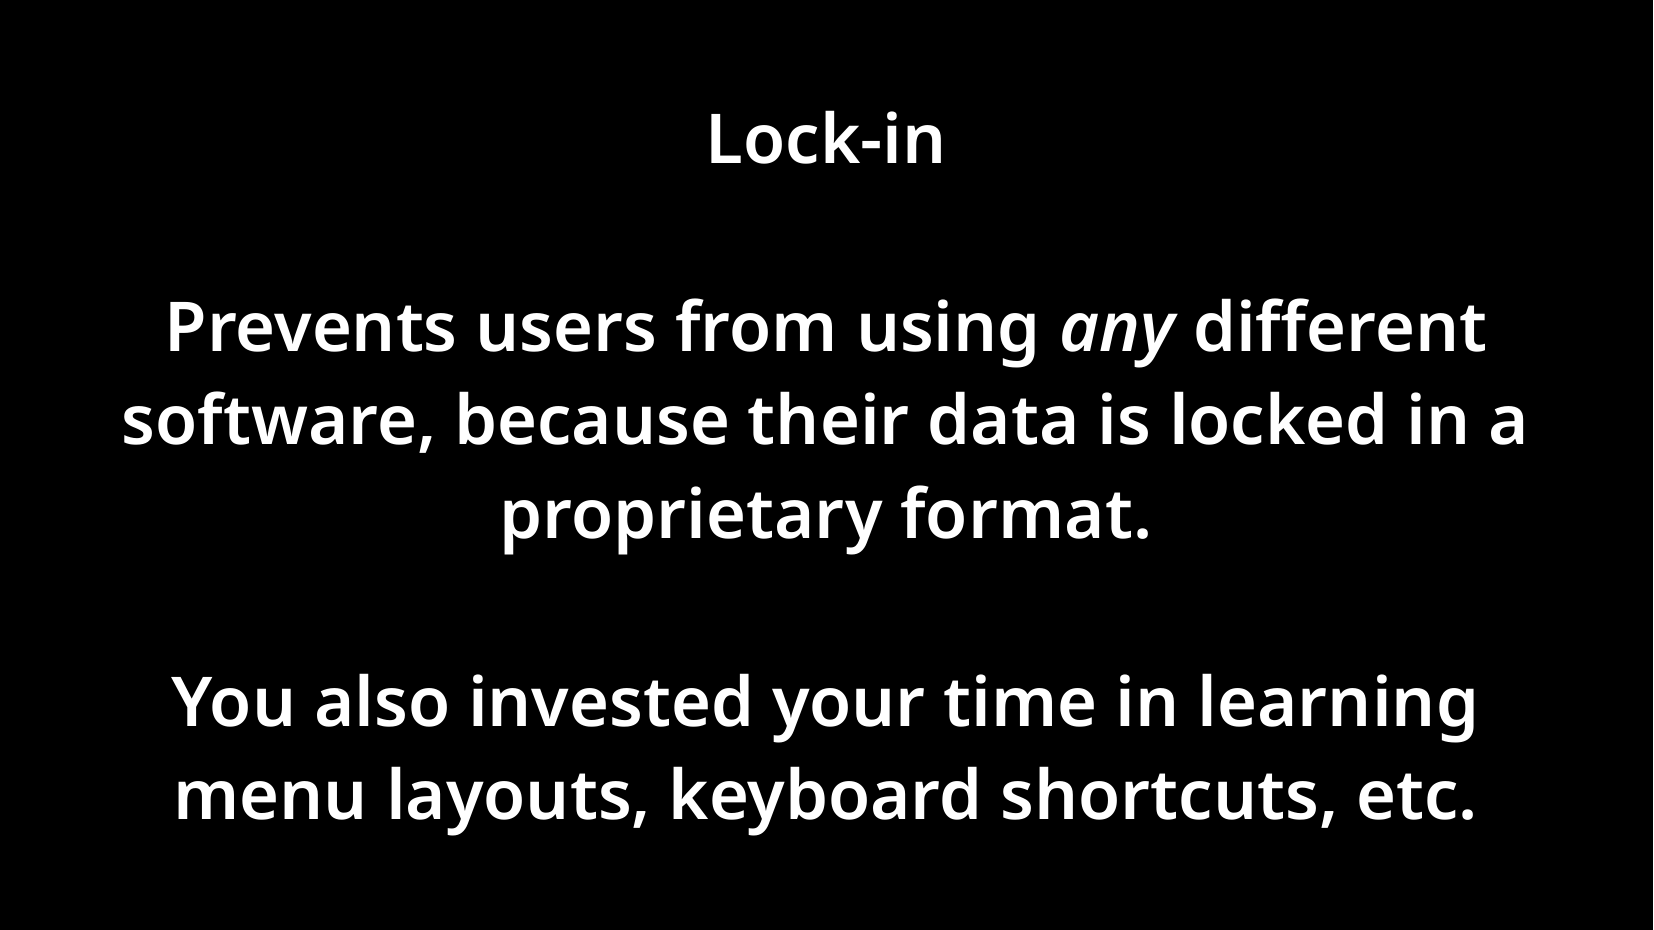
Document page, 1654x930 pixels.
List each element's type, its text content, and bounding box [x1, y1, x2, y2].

title Lock-in Prevents users from using any different software, because their data is locked in a proprietary format. You also invested your time in learning menu layouts, keyboard shortcuts, etc. [82, 130, 1571, 800]
